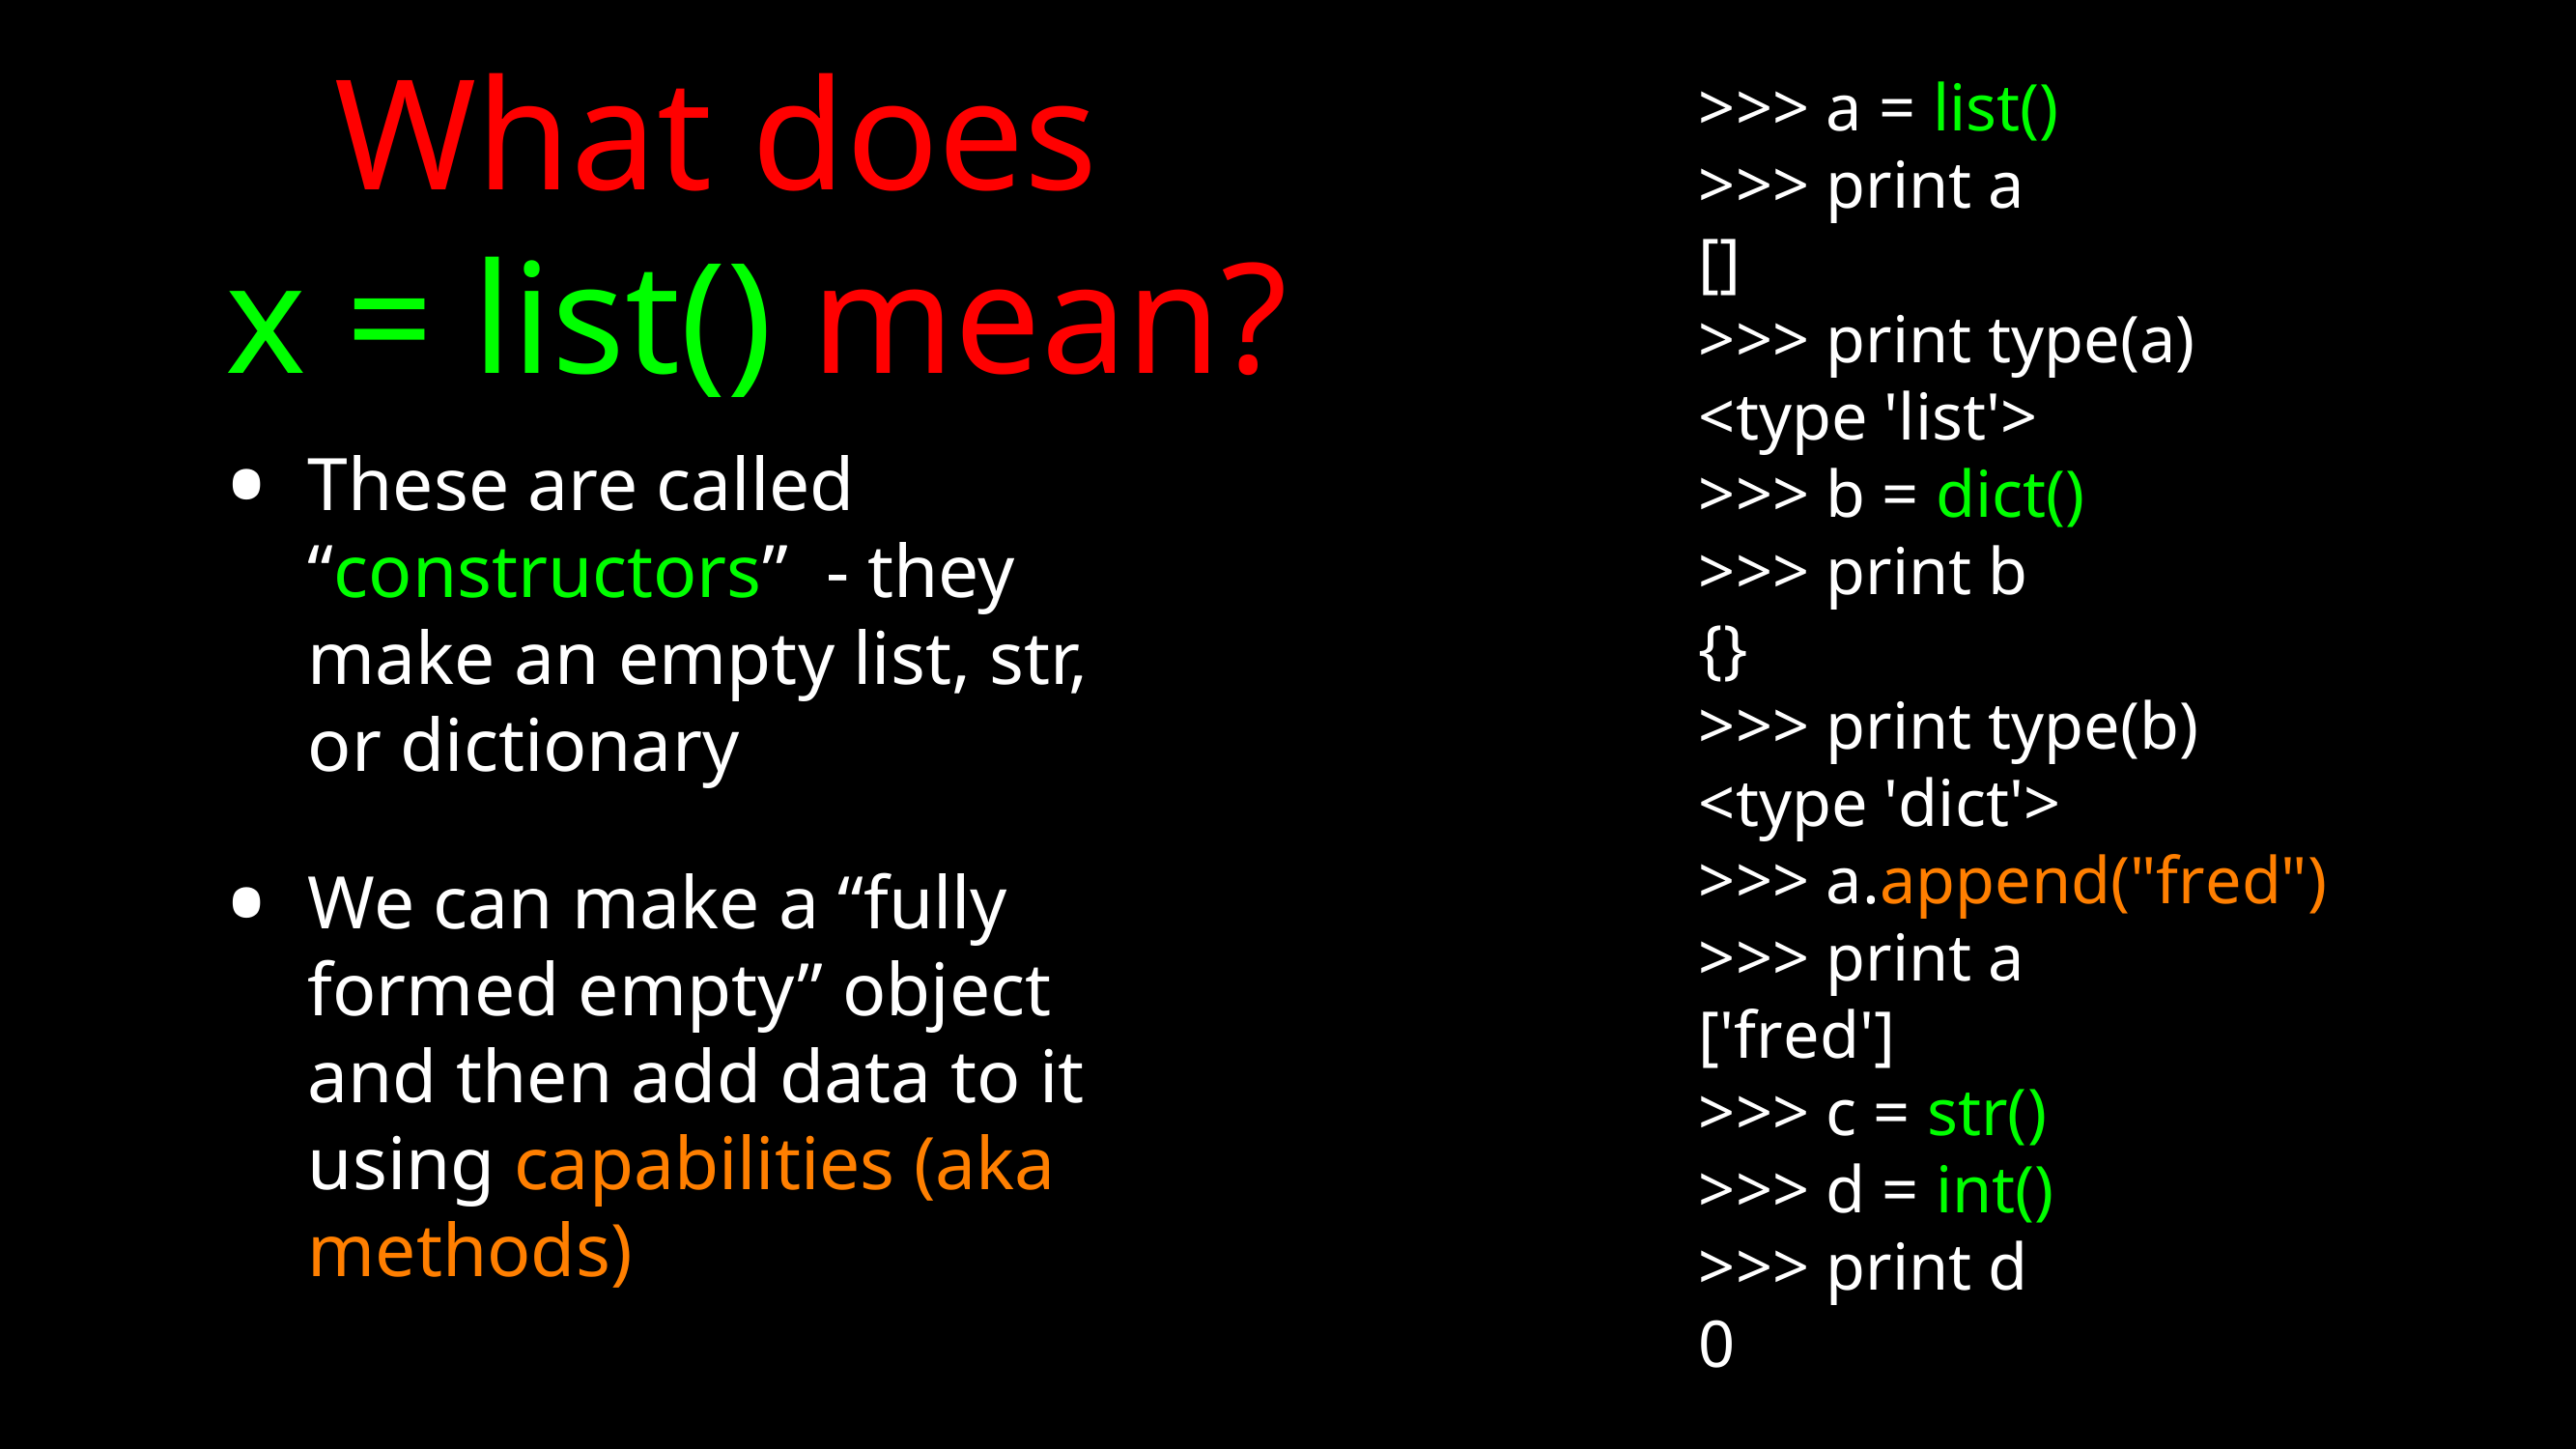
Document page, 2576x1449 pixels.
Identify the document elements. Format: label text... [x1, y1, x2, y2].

title What does x = list() mean? [183, 30, 1331, 411]
text_box >>> a = list() >>> print a [] >>> print type(a) <type 'list'> >>> b = dict() >>> print b {} >>> print type(b) <type 'dict'> >>> a.append("fred") >>> print a ['fred'] >>> c = str() >>> d = int() >>> print d 0 [1698, 67, 2328, 1380]
list These are called “constructors” - they make an empty list, str, or dictionary We can make a “fully formed empty” object and then add data to it using capabilities (aka methods) [183, 412, 1101, 1317]
